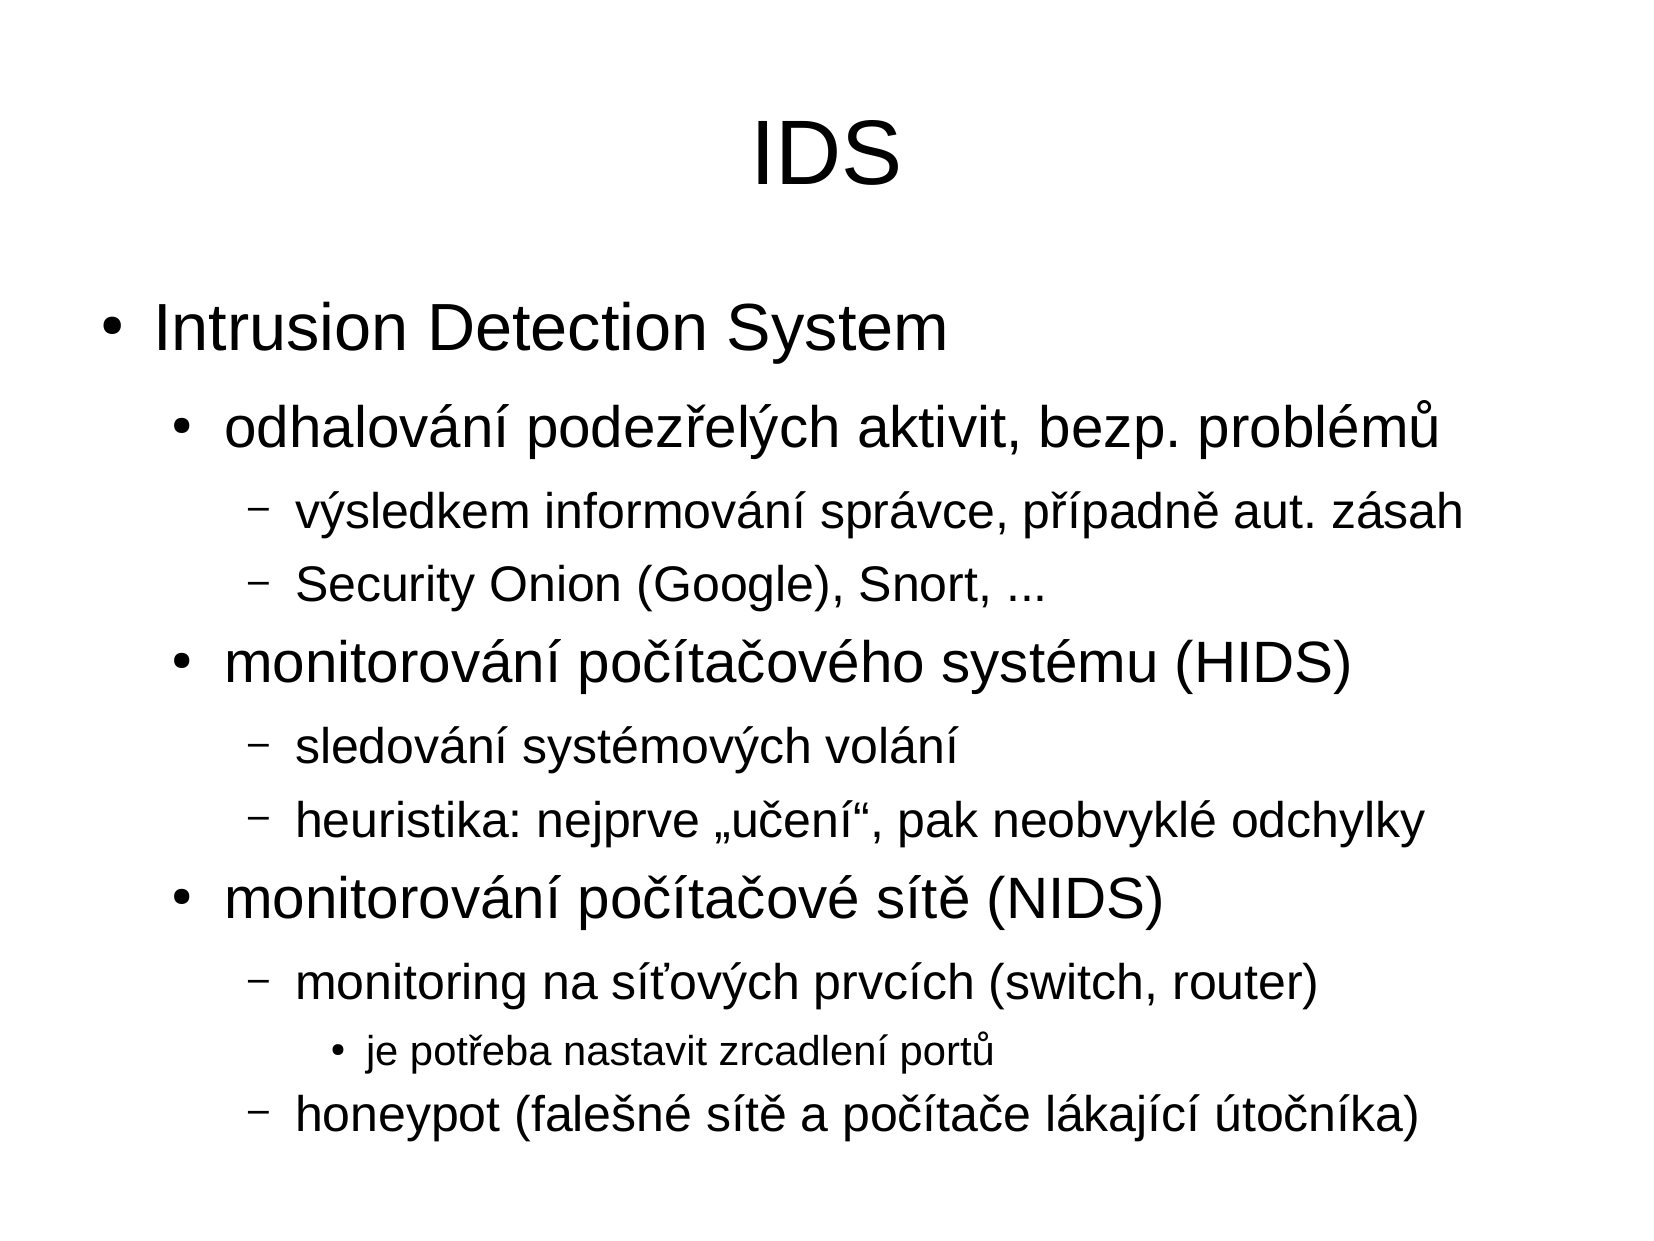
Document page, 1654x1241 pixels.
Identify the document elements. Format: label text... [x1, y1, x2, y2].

list Intrusion Detection System odhalování podezřelých aktivit, bezp. problémů výsledkem informování správce, případně aut. zásah Security Onion (Google), Snort, ... monitorování počítačového systému (HIDS) sledování systémových volání heuristika: nejprve „učení“, pak neobvyklé odchylky monitorování počítačové sítě (NIDS) monitoring na síťových prvcích (switch, router) je potřeba nastavit zrcadlení portů honeypot (falešné sítě a počítače lákající útočníka) [82, 290, 1571, 1142]
title IDS [82, 49, 1571, 257]
